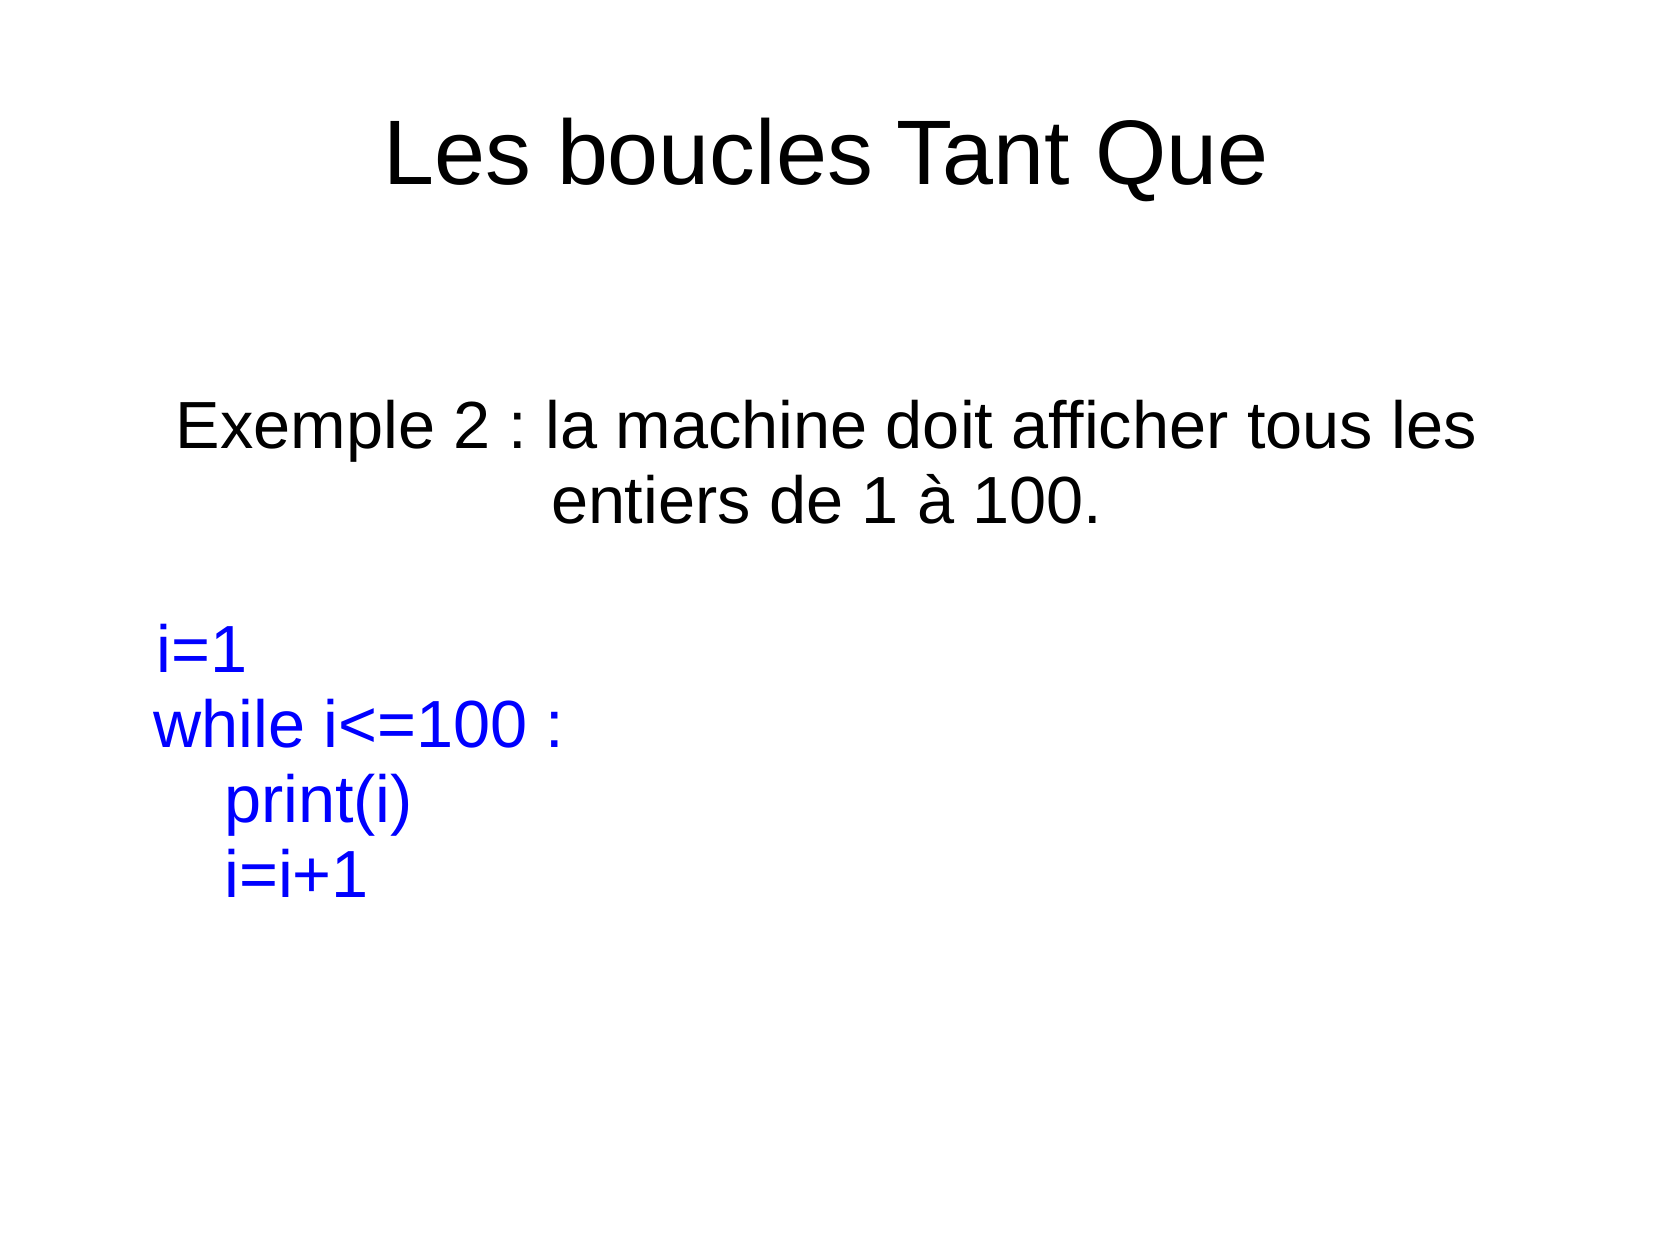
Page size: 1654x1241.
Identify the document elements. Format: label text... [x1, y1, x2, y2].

title Les boucles Tant Que [82, 49, 1571, 257]
subtitle Exemple 2 : la machine doit afficher tous les entiers de 1 à 100. i=1 while i<=100 : print(i) i=i+1 [82, 290, 1571, 1010]
